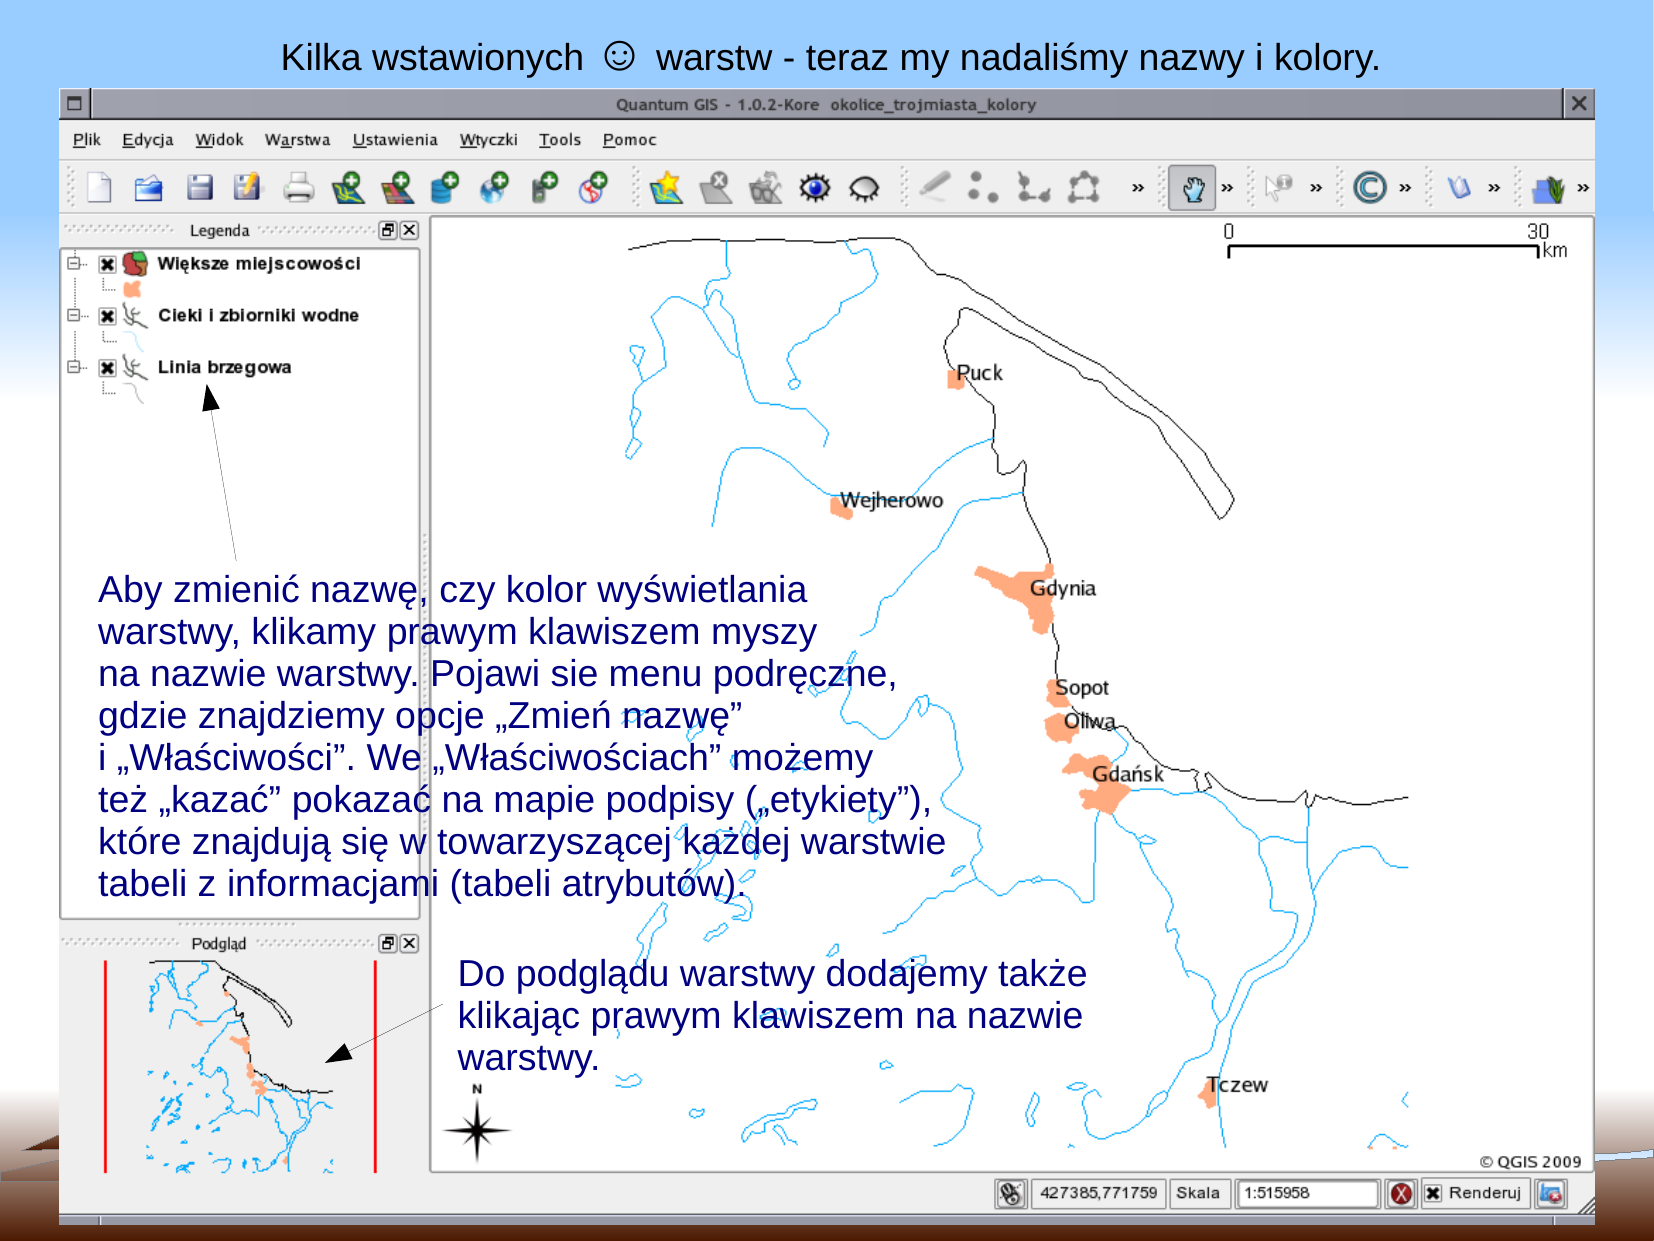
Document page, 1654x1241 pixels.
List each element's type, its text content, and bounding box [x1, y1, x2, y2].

text_box Kilka wstawionych ☺ warstw - teraz my nadaliśmy nazwy i kolory. [265, 18, 1399, 88]
picture [59, 88, 1595, 1225]
text_box Do podglądu warstwy dodajemy także klikając prawym klawiszem na nazwie warstwy. [442, 944, 1105, 1086]
text_box Aby zmienić nazwę, czy kolor wyświetlania warstwy, klikamy prawym klawiszem myszy na nazwie warstwy. Pojawi sie menu podręczne, gdzie znajdziemy opcje „Zmień nazwę” i „Właściwości”. We „Właściwościach” możemy też „kazać” pokazać na mapie podpisy („etykiety”), które znajdują się w towarzyszącej każdej warstwie tabeli z informacjami (tabeli atrybutów). [83, 561, 964, 912]
